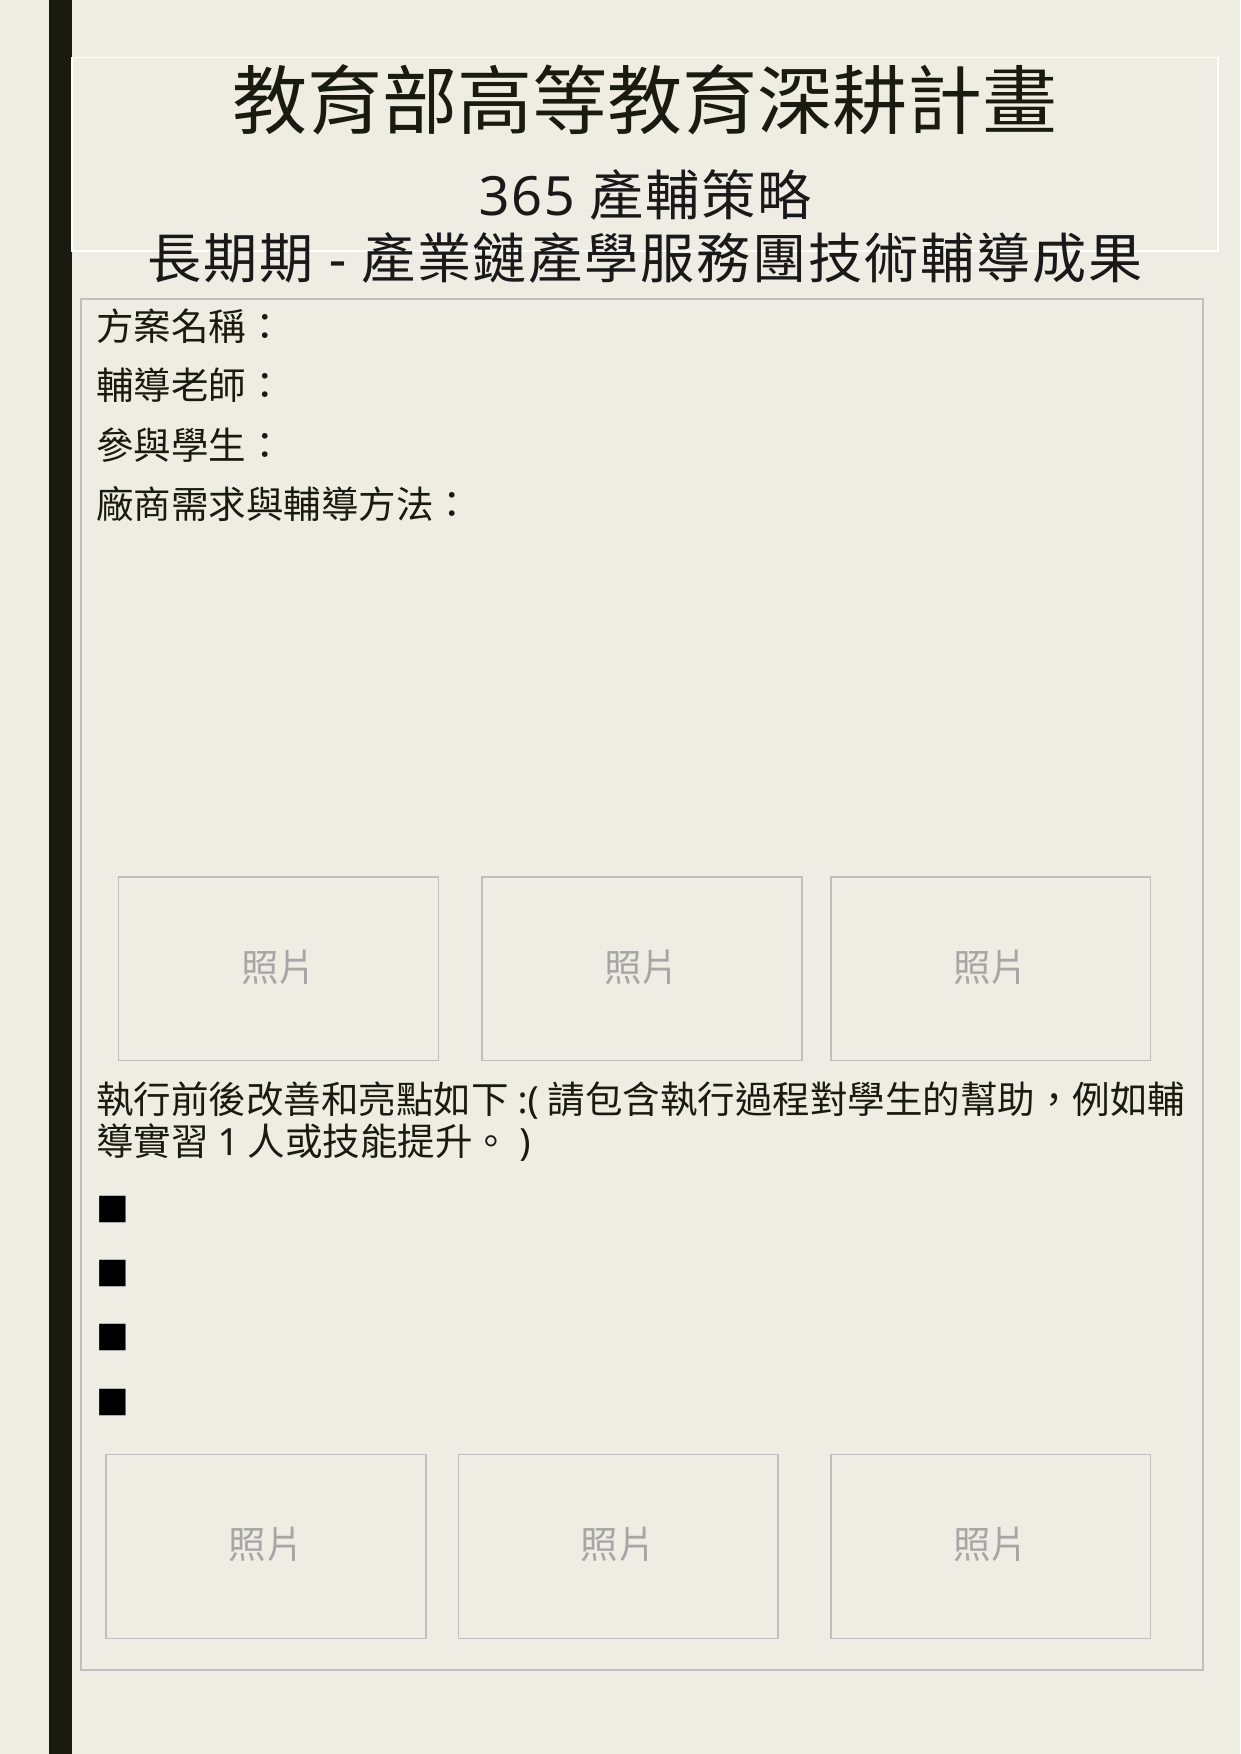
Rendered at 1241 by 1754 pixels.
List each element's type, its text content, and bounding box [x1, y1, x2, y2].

text_box 照片 [106, 1454, 426, 1639]
title 教育部高等教育深耕計畫 [71, 57, 1218, 251]
text_box 照片 [482, 876, 802, 1061]
list 方案名稱： 輔導老師： 參與學生： 廠商需求與輔導方法： 執行前後改善和亮點如下:(請包含執行過程對學生的幫助，例如輔導實習1人或技能提升。) [80, 299, 1204, 1671]
text_box 365產輔策略 長期期-產業鏈產學服務團技術輔導成果 [90, 153, 1201, 300]
text_box 照片 [118, 876, 439, 1061]
text_box 照片 [458, 1454, 779, 1639]
text_box 照片 [831, 876, 1151, 1061]
text_box 照片 [831, 1454, 1151, 1639]
